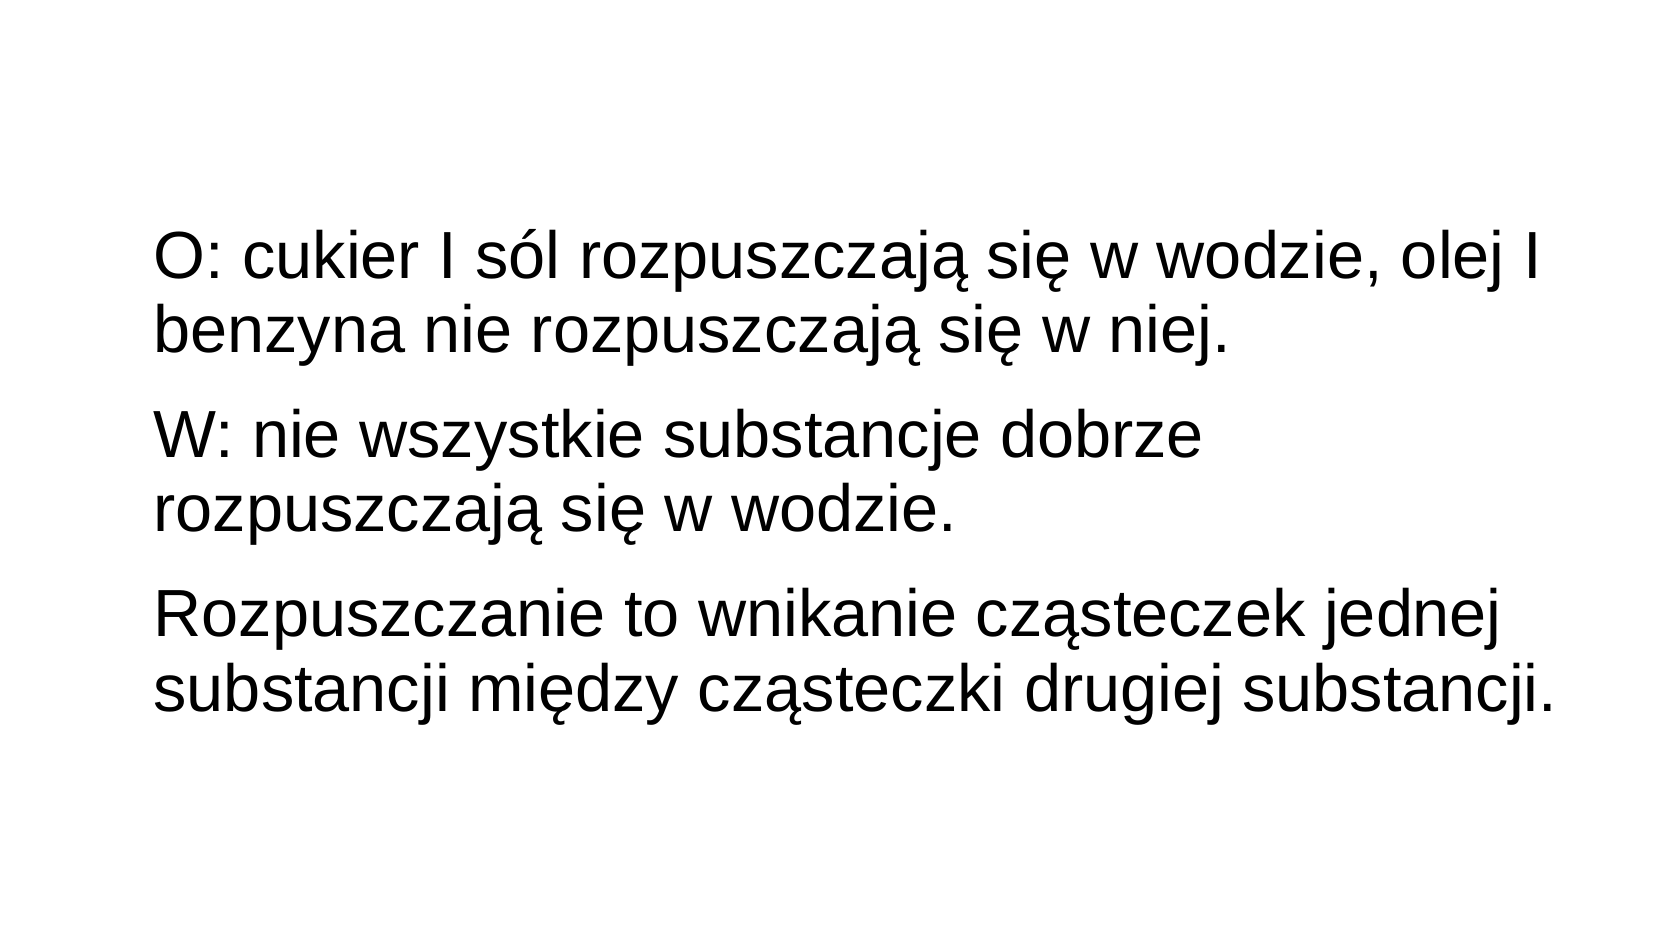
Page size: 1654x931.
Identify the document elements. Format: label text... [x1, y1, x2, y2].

list O: cukier I sól rozpuszczają się w wodzie, olej I benzyna nie rozpuszczają się w niej. W: nie wszystkie substancje dobrze rozpuszczają się w wodzie. Rozpuszczanie to wnikanie cząsteczek jednej substancji między cząsteczki drugiej substancji. [82, 217, 1571, 758]
